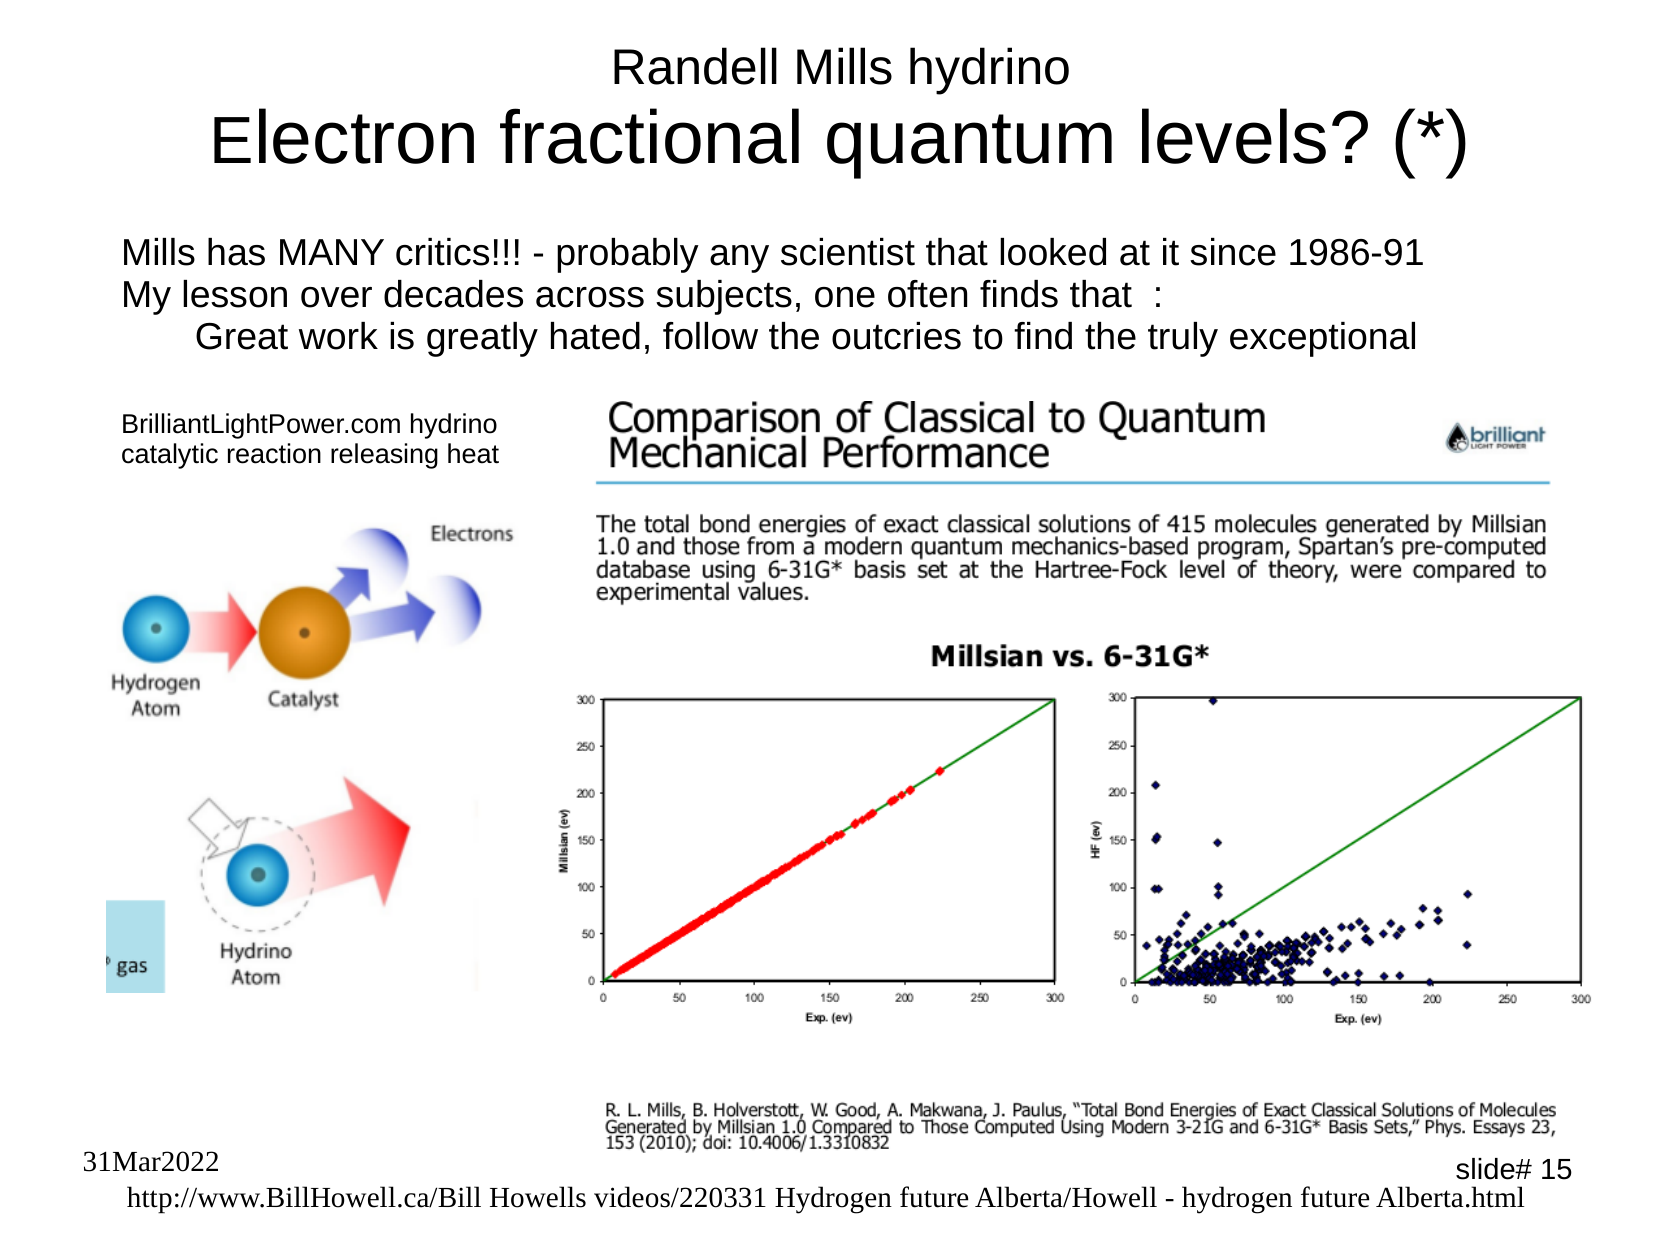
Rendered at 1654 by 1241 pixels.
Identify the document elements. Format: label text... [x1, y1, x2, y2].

picture [543, 401, 1595, 1162]
text_box slide# 15 [1440, 1145, 1595, 1193]
text_box BrilliantLightPower.com hydrino catalytic reaction releasing heat [106, 401, 556, 477]
picture [106, 507, 519, 993]
title Randell Mills hydrino Electron fractional quantum levels? (*) [79, 18, 1568, 201]
text_box Mills has MANY critics!!! - probably any scientist that looked at it since 1986-91 My lesson over decades across subjects, one often finds that : Great work is greatly hated, follow the outcries to find the truly exceptional [106, 224, 1536, 366]
